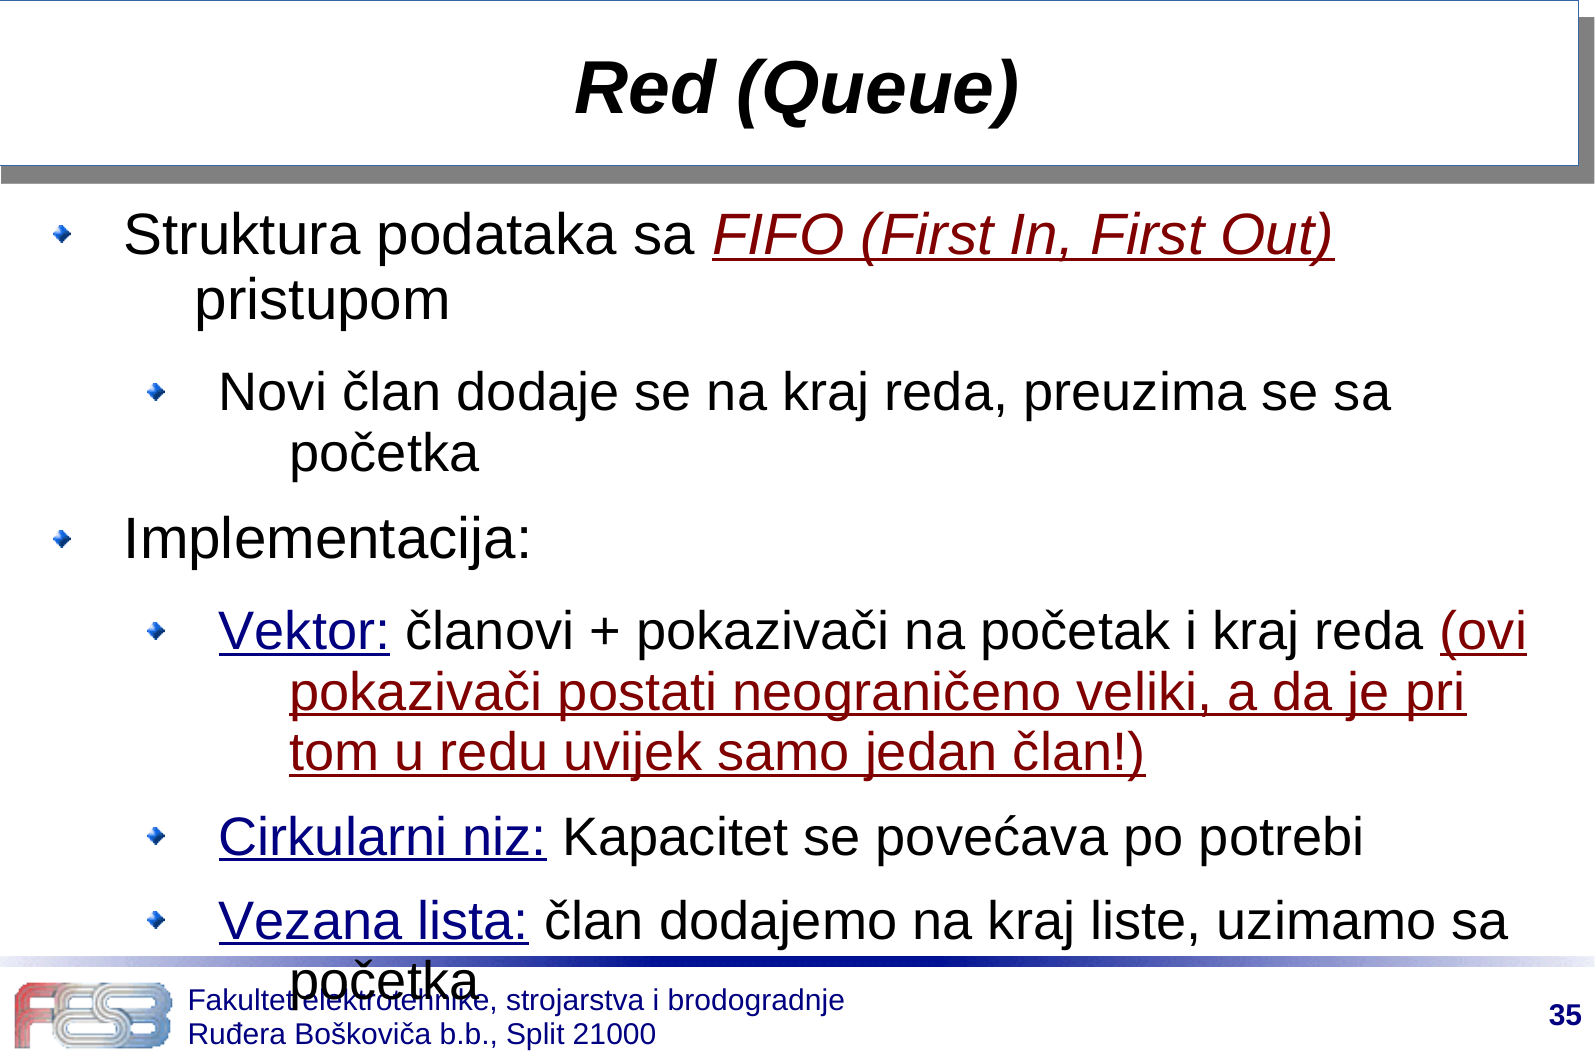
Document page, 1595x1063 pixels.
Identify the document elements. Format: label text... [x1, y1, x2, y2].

picture [9, 975, 177, 1059]
picture [0, 956, 1595, 967]
list Struktura podataka sa FIFO (First In, First Out) pristupom Novi član dodaje se na kraj reda, preuzima se sa početka Implementacija: Vektor: članovi + pokazivači na početak i kraj reda (ovi pokazivači postati neograničeno veliki, a da je pri tom u redu uvijek samo jedan član!) Cirkularni niz: Kapacitet se povećava po potrebi Vezana lista: član dodajemo na kraj liste, uzimamo sa početka [29, 201, 1565, 951]
title Red (Queue) [0, 0, 1595, 175]
